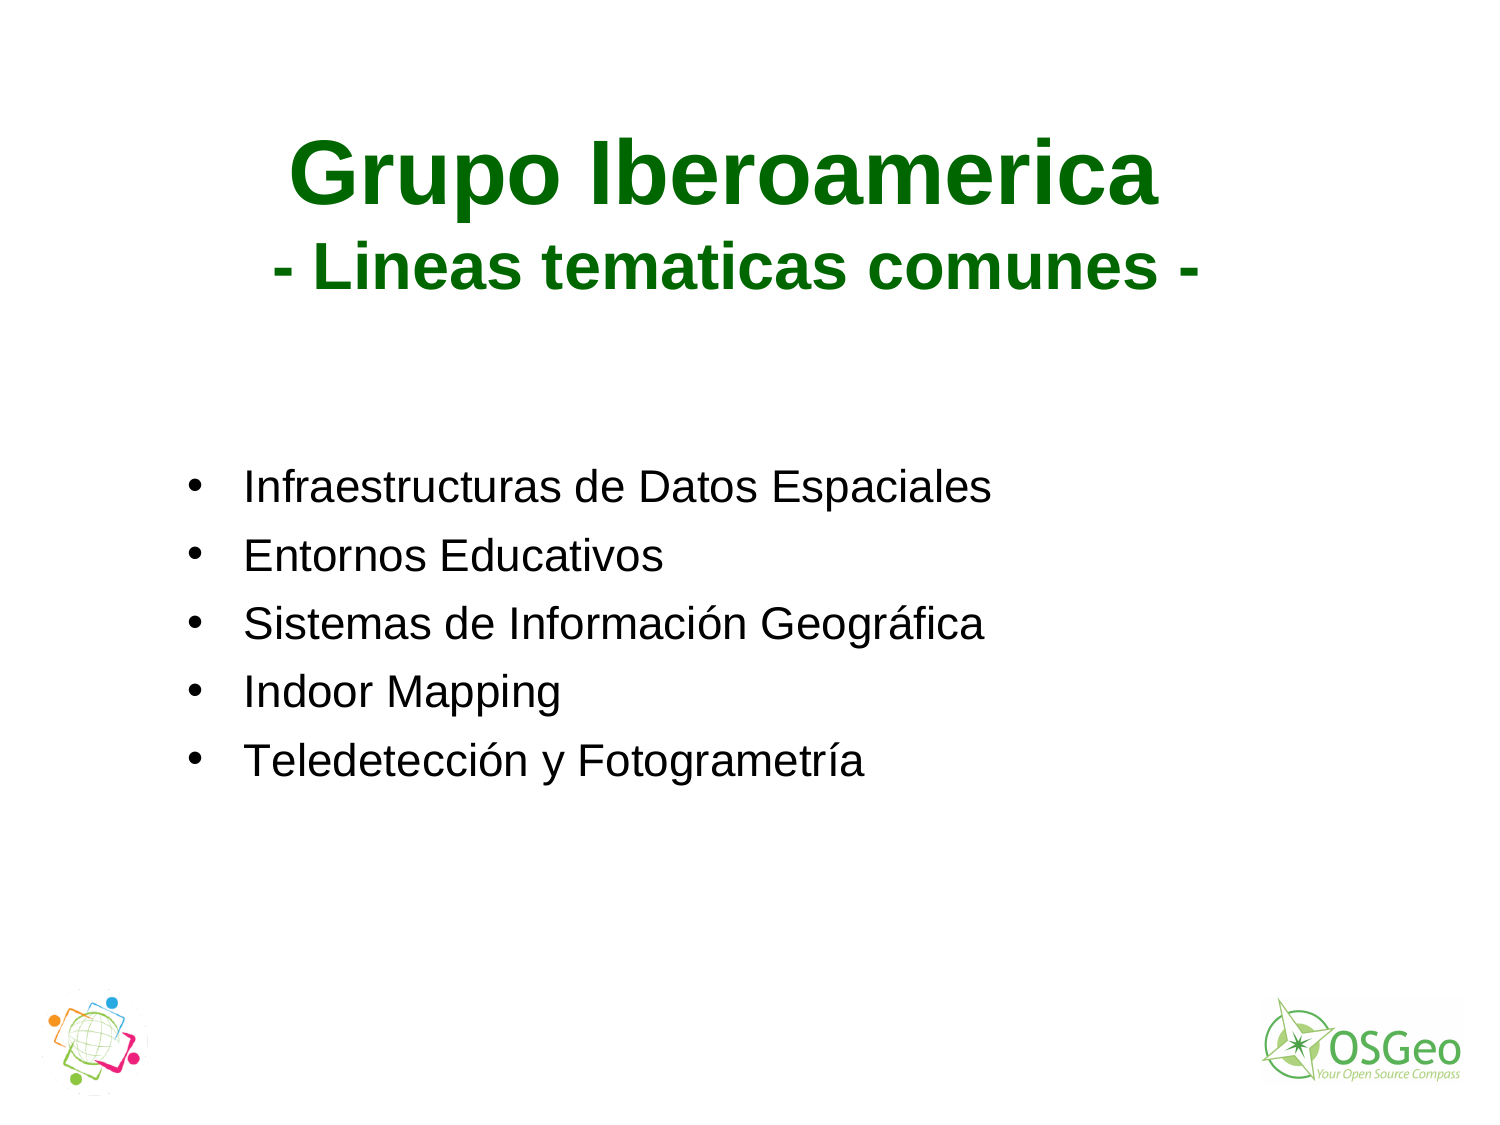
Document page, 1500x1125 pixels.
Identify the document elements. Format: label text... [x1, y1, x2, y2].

picture [1261, 997, 1463, 1085]
text_box Grupo Iberoamerica - Lineas tematicas comunes - [61, 105, 1412, 271]
picture [40, 987, 148, 1096]
text_box Infraestructuras de Datos Espaciales Entornos Educativos Sistemas de Información Geográfica Indoor Mapping Teledetección y Fotogrametría [172, 448, 1022, 810]
